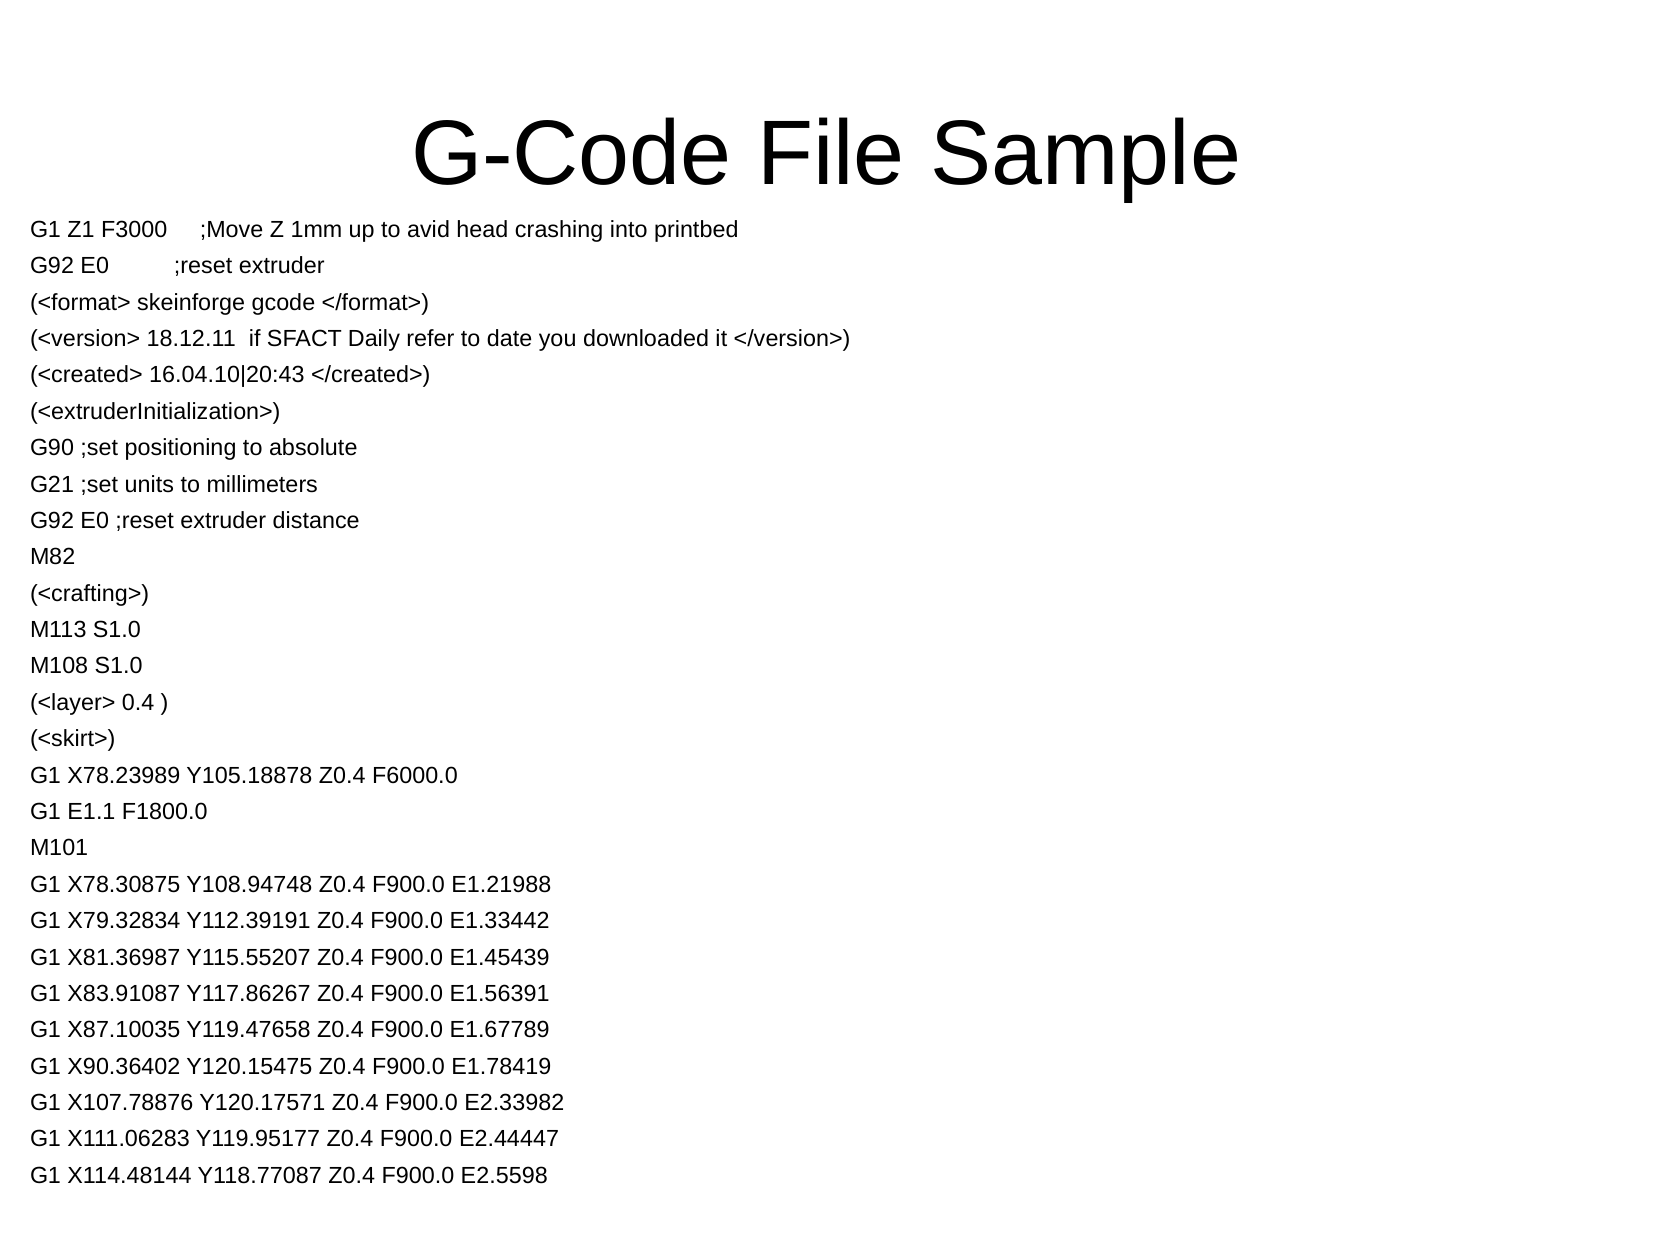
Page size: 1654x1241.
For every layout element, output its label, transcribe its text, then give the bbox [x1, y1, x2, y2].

list G1 Z1 F3000 ;Move Z 1mm up to avid head crashing into printbed G92 E0 ;reset extruder (<format> skeinforge gcode </format>) (<version> 18.12.11 if SFACT Daily refer to date you downloaded it </version>) (<created> 16.04.10|20:43 </created>) (<extruderInitialization>) G90 ;set positioning to absolute G21 ;set units to millimeters G92 E0 ;reset extruder distance M82 (<crafting>) M113 S1.0 M108 S1.0 (<layer> 0.4 ) (<skirt>) G1 X78.23989 Y105.18878 Z0.4 F6000.0 G1 E1.1 F1800.0 M101 G1 X78.30875 Y108.94748 Z0.4 F900.0 E1.21988 G1 X79.32834 Y112.39191 Z0.4 F900.0 E1.33442 G1 X81.36987 Y115.55207 Z0.4 F900.0 E1.45439 G1 X83.91087 Y117.86267 Z0.4 F900.0 E1.56391 G1 X87.10035 Y119.47658 Z0.4 F900.0 E1.67789 G1 X90.36402 Y120.15475 Z0.4 F900.0 E1.78419 G1 X107.78876 Y120.17571 Z0.4 F900.0 E2.33982 G1 X111.06283 Y119.95177 Z0.4 F900.0 E2.44447 G1 X114.48144 Y118.77087 Z0.4 F900.0 E2.5598 [30, 180, 1486, 1216]
title G-Code File Sample [82, 49, 1571, 257]
